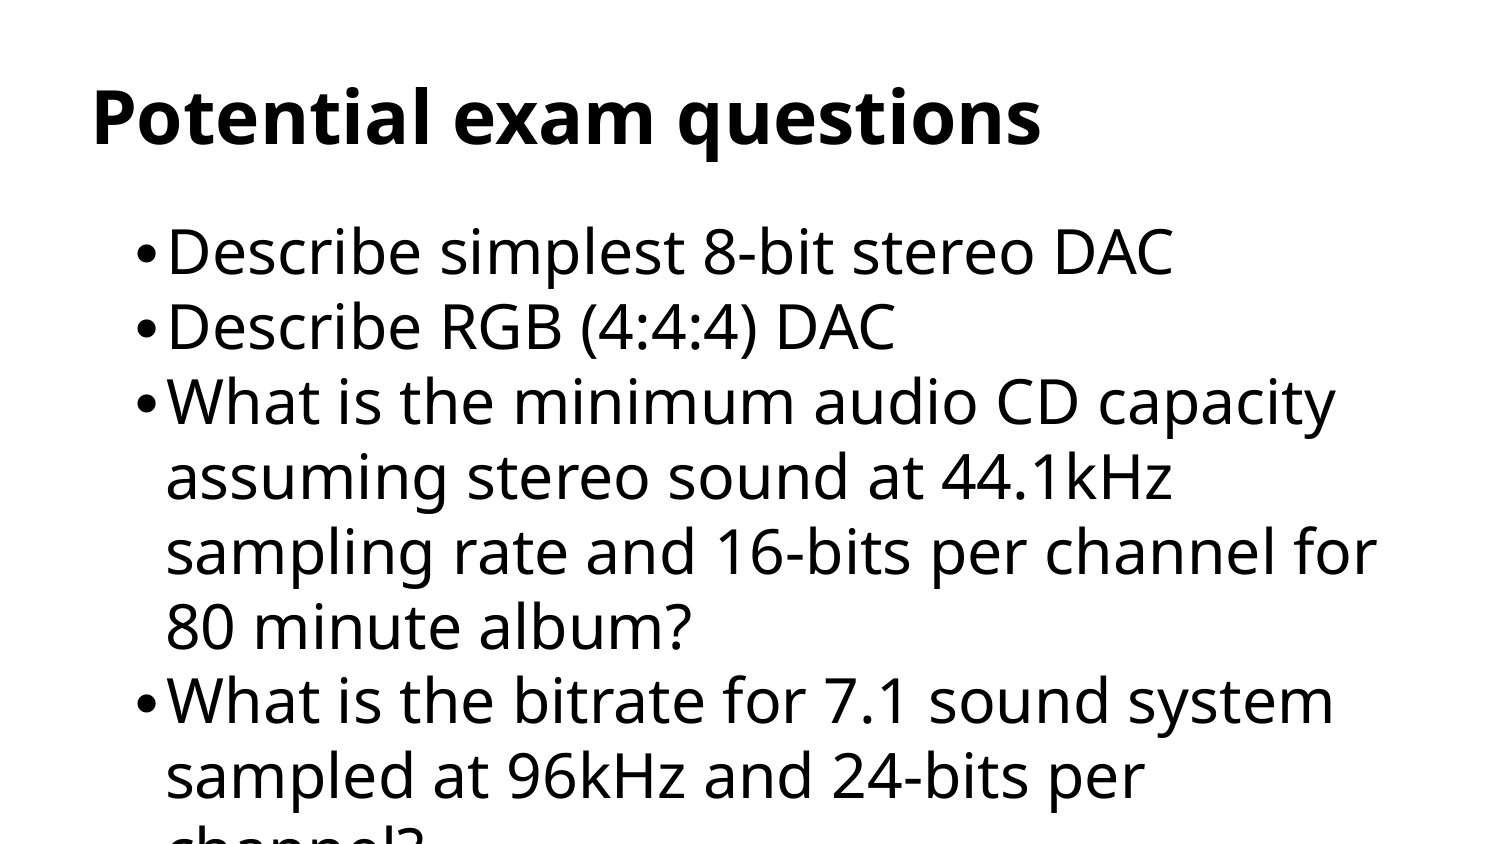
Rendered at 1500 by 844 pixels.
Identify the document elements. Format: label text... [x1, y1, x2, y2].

title Potential exam questions [75, 33, 1425, 175]
list Describe simplest 8-bit stereo DAC Describe RGB (4:4:4) DAC What is the minimum audio CD capacity assuming stereo sound at 44.1kHz sampling rate and 16-bits per channel for 80 minute album? What is the bitrate for 7.1 sound system sampled at 96kHz and 24-bits per channel? [75, 196, 1425, 808]
